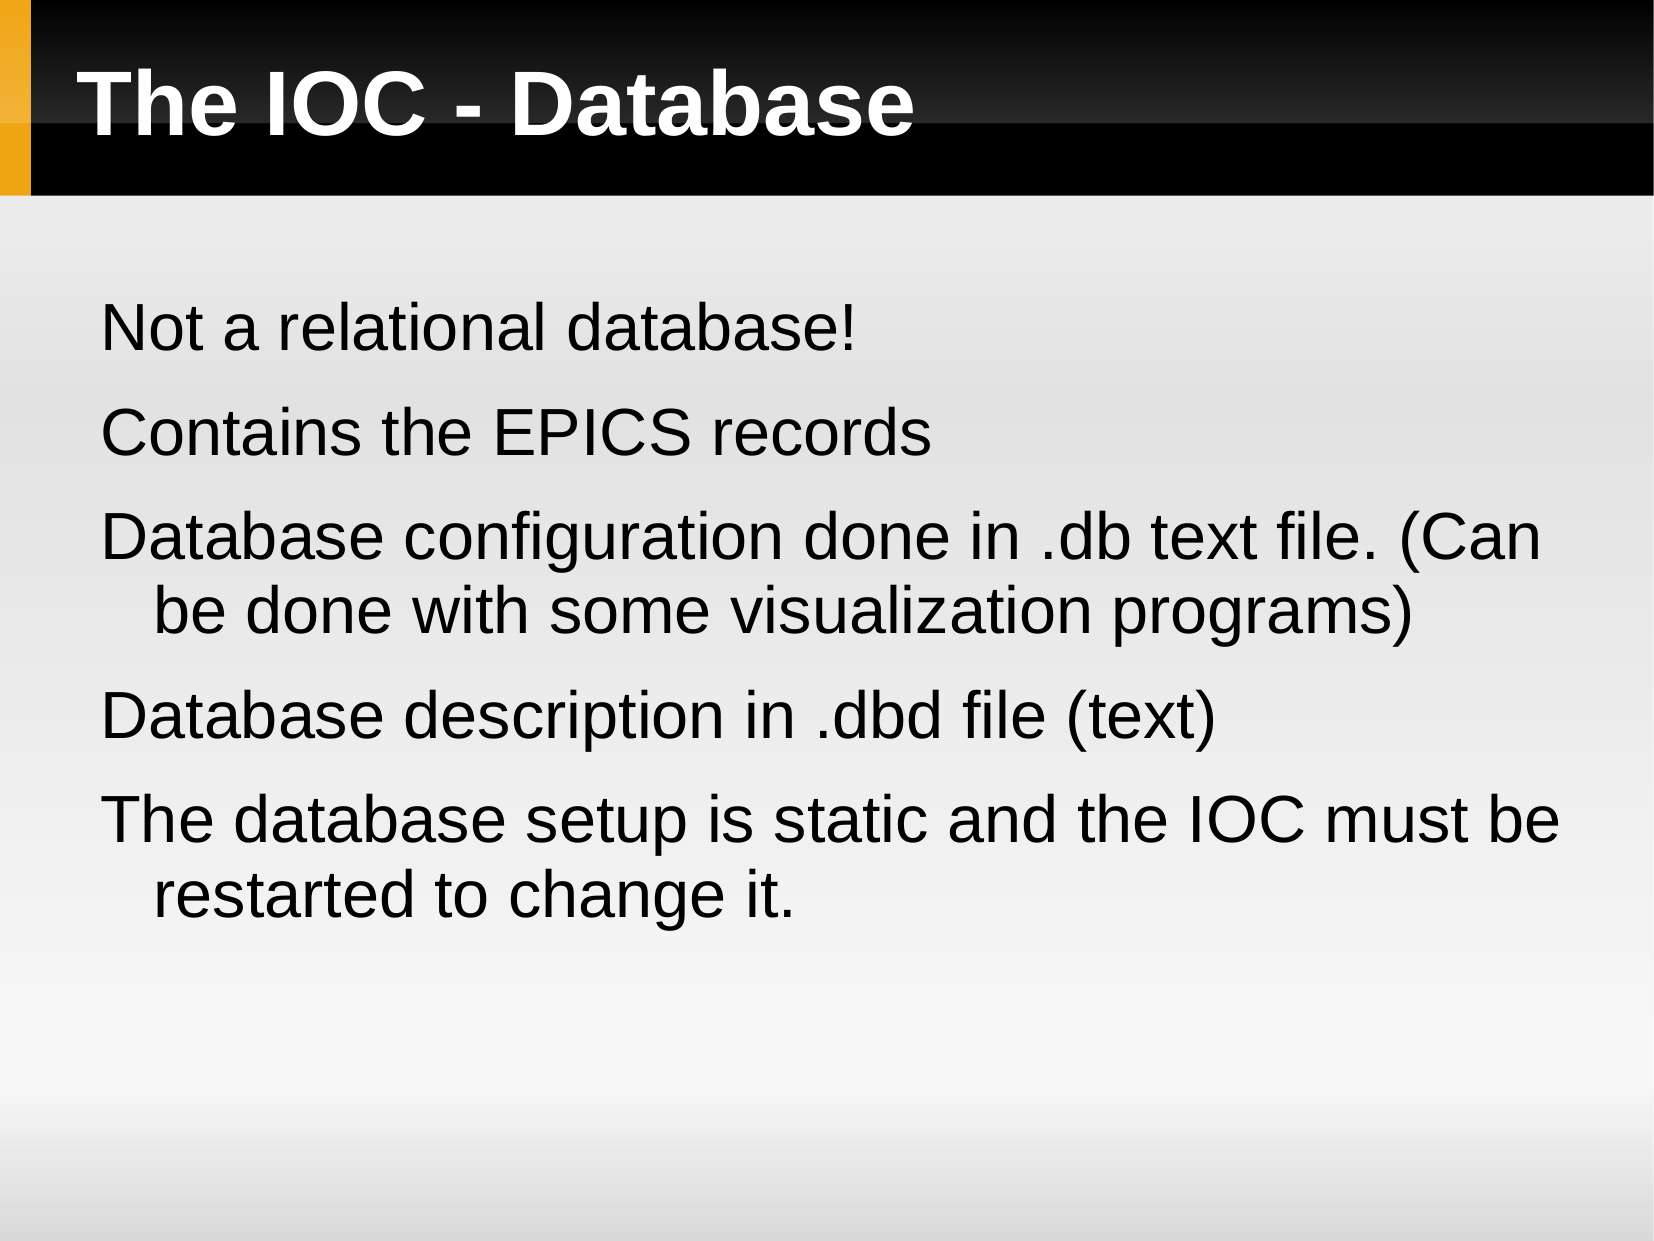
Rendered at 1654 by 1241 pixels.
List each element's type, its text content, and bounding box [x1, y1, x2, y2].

picture [0, 0, 1654, 1241]
list Not a relational database! Contains the EPICS records Database configuration done in .db text file. (Can be done with some visualization programs) Database description in .dbd file (text) The database setup is static and the IOC must be restarted to change it. [82, 290, 1571, 1094]
title The IOC - Database [76, 7, 1565, 200]
